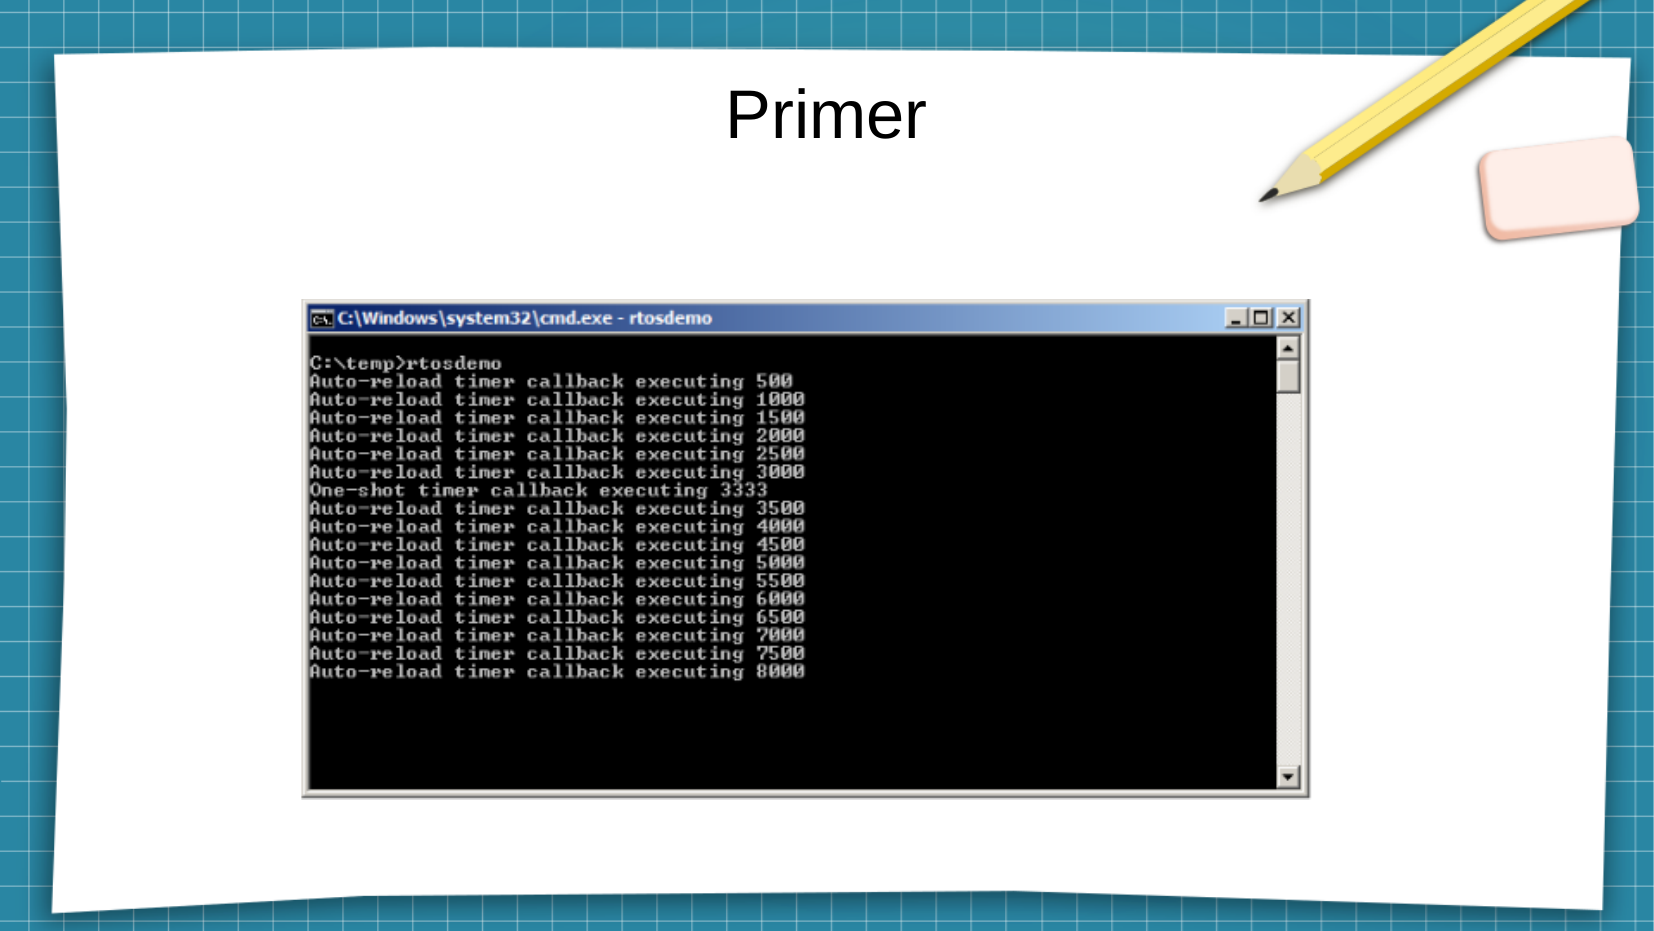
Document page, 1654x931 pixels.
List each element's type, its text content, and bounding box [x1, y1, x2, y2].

picture [0, 0, 1654, 931]
title Primer [82, 37, 1571, 193]
